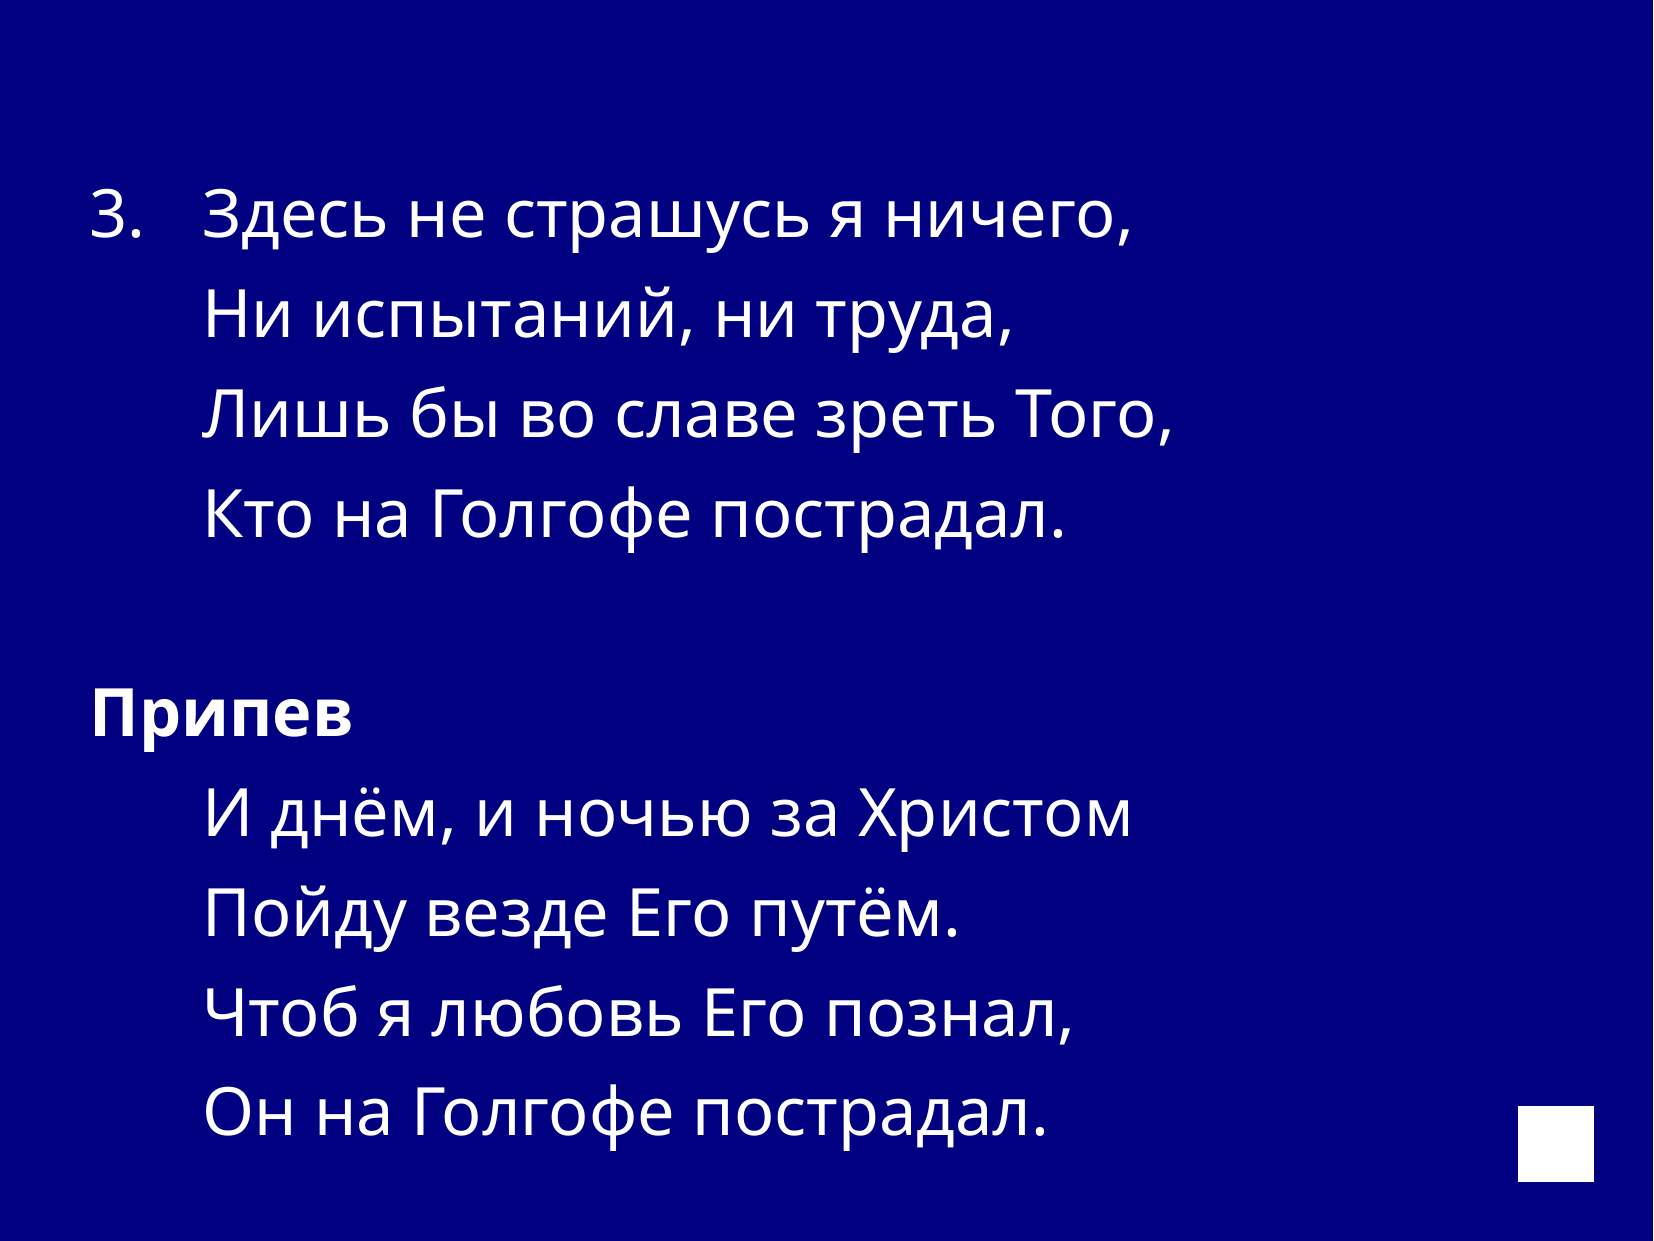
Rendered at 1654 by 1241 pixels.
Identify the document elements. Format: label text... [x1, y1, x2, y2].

text_box 3. Здесь не страшусь я ничего, Ни испытаний, ни труда, Лишь бы во славе зреть Того, Кто на Голгофе пострадал. Припев И днём, и ночью за Христом Пойду везде Его путём. Чтоб я любовь Его познал, Он на Голгофе пострадал. [75, 150, 1576, 1163]
text_box [1518, 1106, 1594, 1182]
